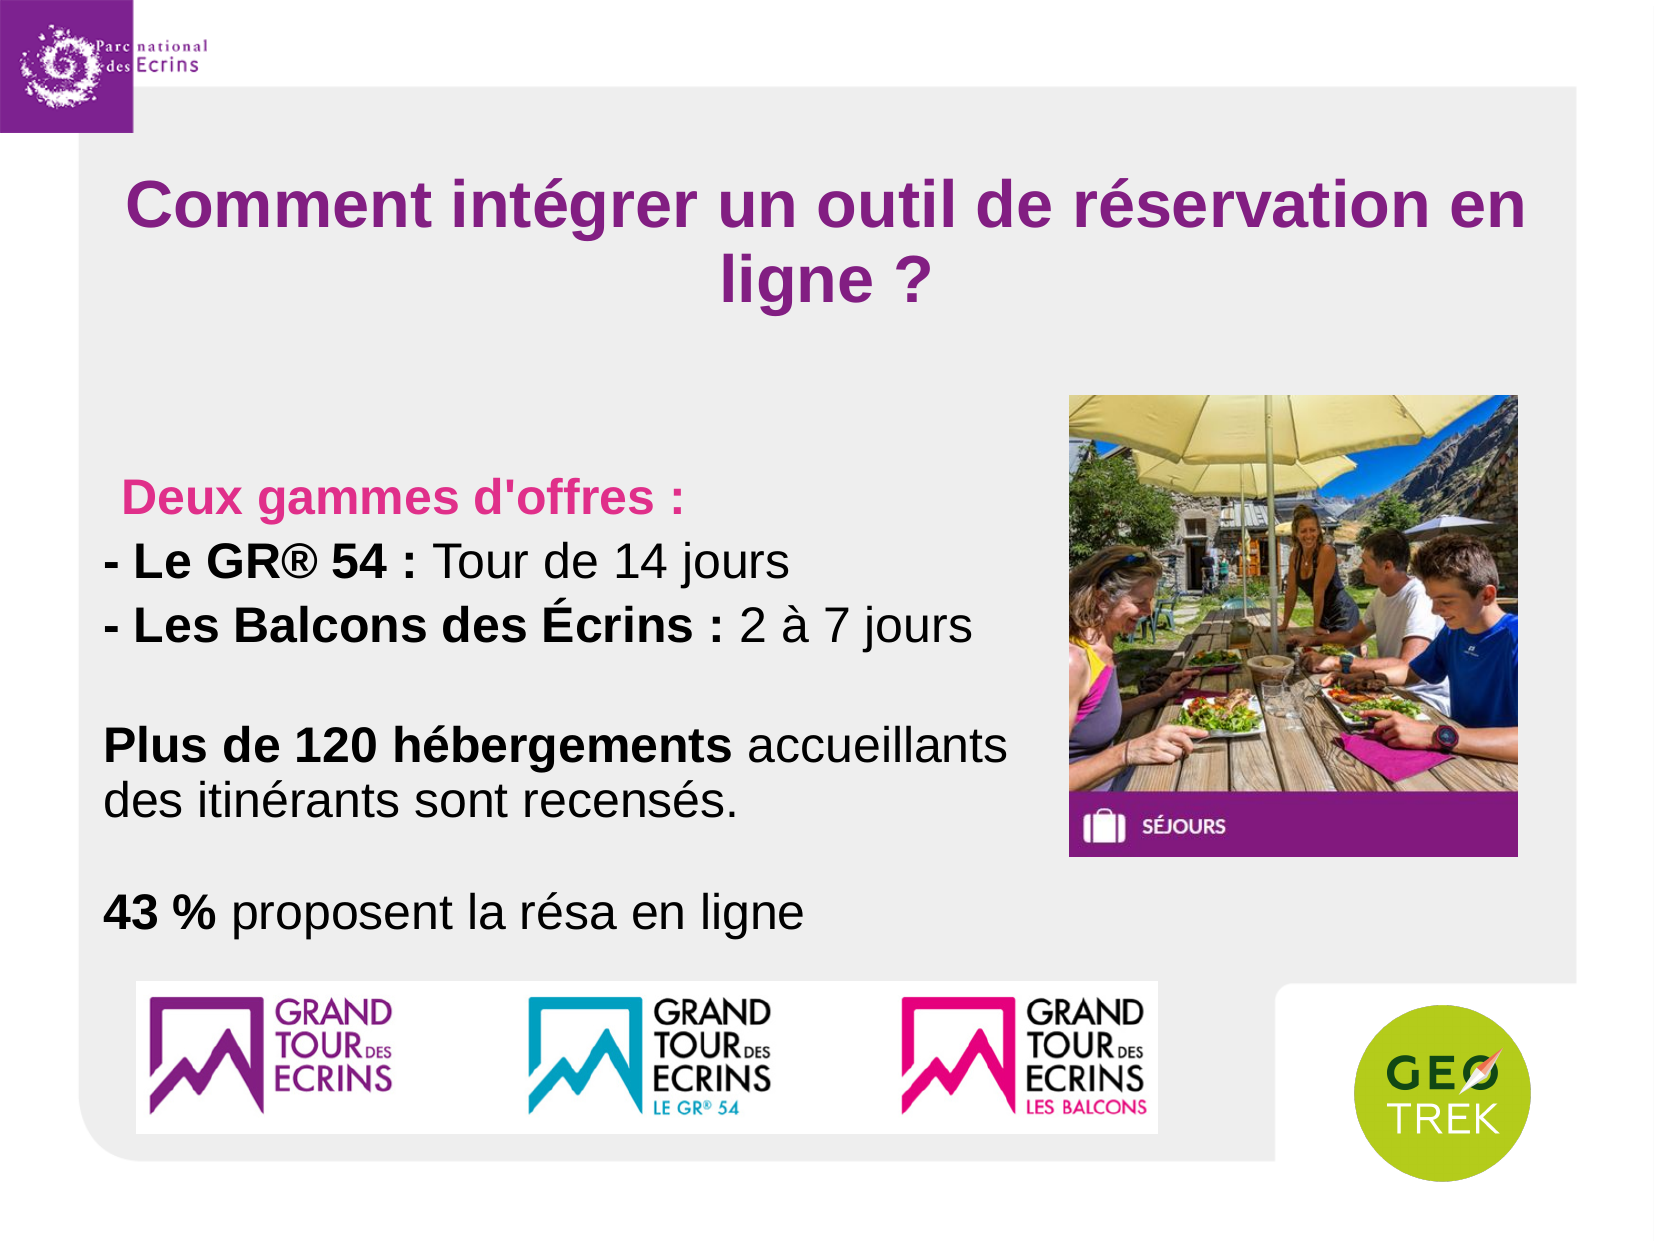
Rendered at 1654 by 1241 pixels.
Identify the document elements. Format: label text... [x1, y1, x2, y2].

text_box Deux gammes d'offres : - Le GR® 54 : Tour de 14 jours - Les Balcons des Écrins : 2 à 7 jours Plus de 120 hébergements accueillants des itinérants sont recensés. 43 % proposent la résa en ligne [88, 453, 1093, 1006]
list [1093, 402, 1571, 1122]
title Comment intégrer un outil de réservation en ligne ? [82, 115, 1571, 368]
picture [0, 0, 1654, 1241]
list [82, 402, 1069, 1122]
